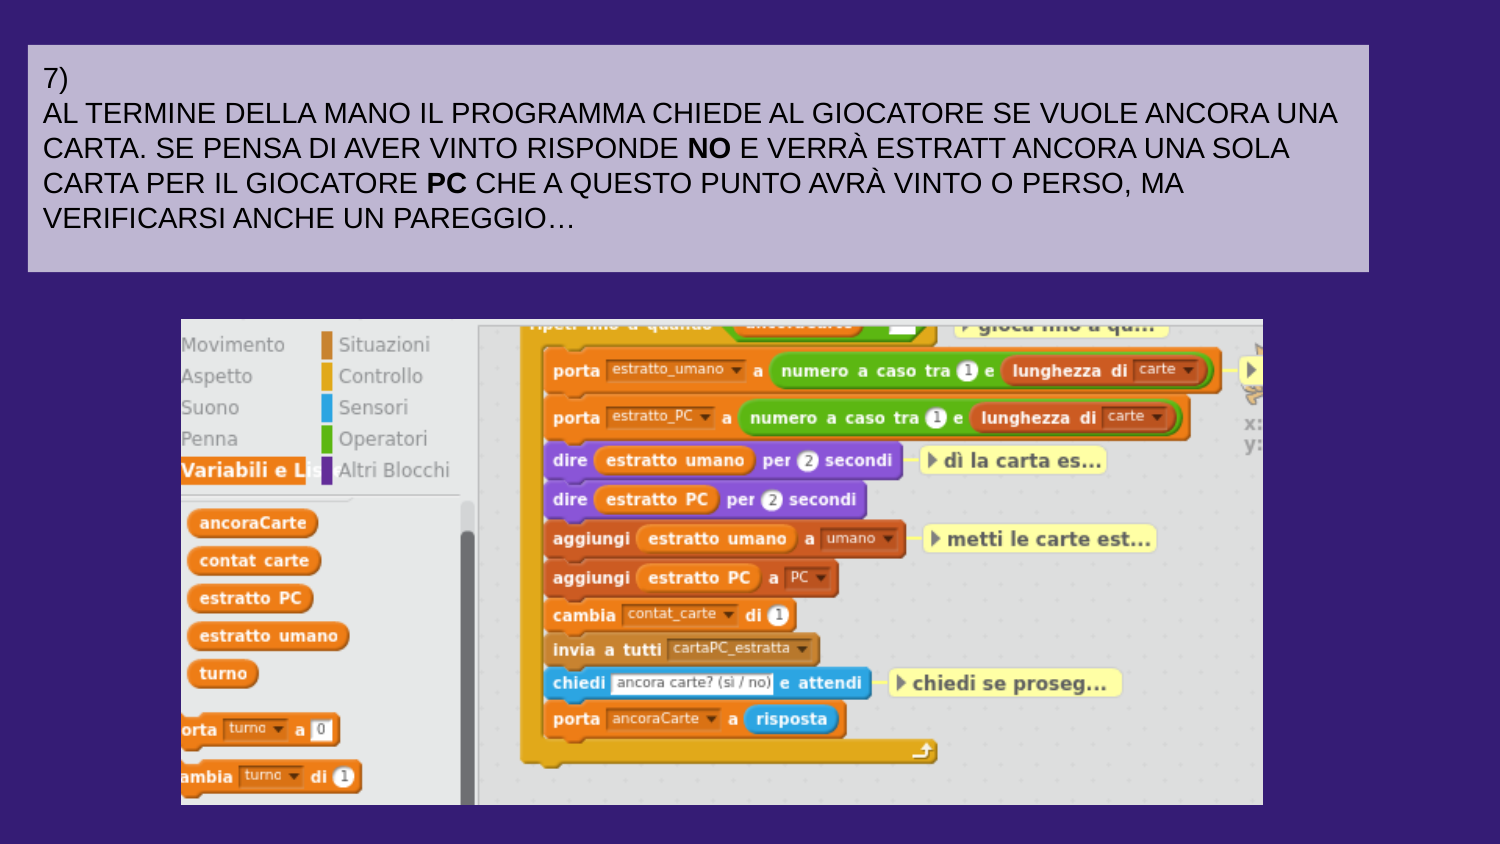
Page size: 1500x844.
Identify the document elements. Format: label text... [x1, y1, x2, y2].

picture [181, 319, 1263, 805]
text_box 7) AL TERMINE DELLA MANO IL PROGRAMMA CHIEDE AL GIOCATORE SE VUOLE ANCORA UNA CARTA. SE PENSA DI AVER VINTO RISPONDE NO E VERRÀ ESTRATT ANCORA UNA SOLA CARTA PER IL GIOCATORE PC CHE A QUESTO PUNTO AVRÀ VINTO O PERSO, MA VERIFICARSI ANCHE UN PAREGGIO… [27, 44, 1369, 273]
